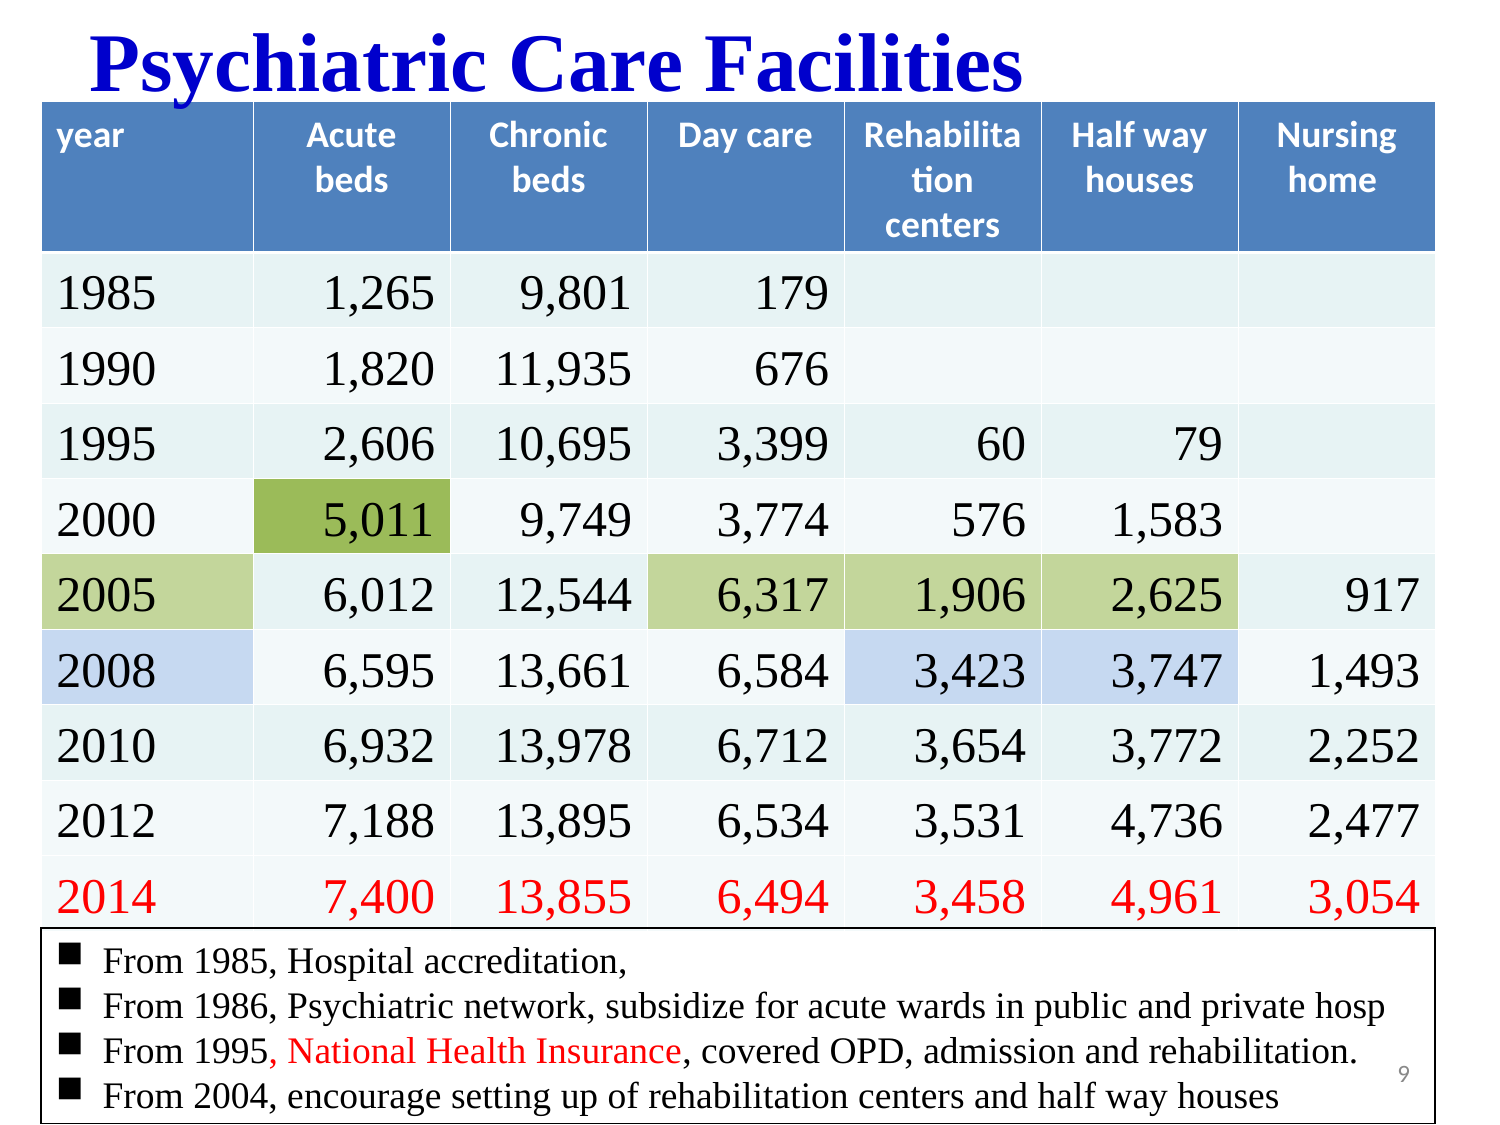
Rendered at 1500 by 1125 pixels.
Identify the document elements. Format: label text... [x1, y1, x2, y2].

table_cell 13,855 [451, 856, 647, 928]
table_cell 3,399 [648, 404, 844, 478]
table_cell 9,749 [451, 479, 647, 553]
table_header Day care [648, 102, 844, 251]
table_cell 6,534 [648, 781, 844, 855]
table_cell 11,935 [451, 328, 647, 403]
table_cell 13,661 [451, 630, 647, 704]
table_cell 7,400 [254, 856, 450, 928]
table_cell 6,932 [254, 705, 450, 780]
table_cell 676 [648, 328, 844, 403]
table_cell [1042, 254, 1238, 327]
table_cell 13,978 [451, 705, 647, 780]
table_cell 79 [1042, 404, 1238, 478]
table_cell 2005 [42, 554, 253, 629]
table_cell 4,736 [1042, 781, 1238, 855]
table_cell 2,606 [254, 404, 450, 478]
table_cell 6,494 [648, 856, 844, 928]
table_header Acute beds [254, 102, 450, 251]
table_cell 4,961 [1042, 856, 1238, 928]
table_cell 2010 [42, 705, 253, 780]
table_cell 12,544 [451, 554, 647, 629]
table_cell 1,583 [1042, 479, 1238, 553]
table_cell 1,820 [254, 328, 450, 403]
text_box Psychiatric Care Facilities [75, 0, 1426, 83]
table_cell 3,774 [648, 479, 844, 553]
table_header year [42, 102, 253, 251]
table_cell 9,801 [451, 254, 647, 327]
table_cell 2012 [42, 781, 253, 855]
table_cell 60 [845, 404, 1041, 478]
table_cell 1,265 [254, 254, 450, 327]
table_cell 7,188 [254, 781, 450, 855]
table_cell 3,772 [1042, 705, 1238, 780]
table_cell 1995 [42, 404, 253, 478]
table_cell [1239, 479, 1435, 553]
table_cell [845, 328, 1041, 403]
table_cell 5,011 [254, 479, 450, 553]
table_cell 2,252 [1239, 705, 1435, 780]
table_cell 2008 [42, 630, 253, 704]
table_cell [1042, 328, 1238, 403]
table_cell 6,012 [254, 554, 450, 629]
table_cell 6,712 [648, 705, 844, 780]
table_cell 3,054 [1239, 856, 1435, 928]
table_cell 6,595 [254, 630, 450, 704]
table_cell 3,747 [1042, 630, 1238, 704]
table_cell 6,317 [648, 554, 844, 629]
text_box <編號> [1074, 1042, 1426, 1103]
table_cell 1,906 [845, 554, 1041, 629]
table_cell 1,493 [1239, 630, 1435, 704]
table_cell 2014 [42, 856, 253, 928]
table_cell [845, 254, 1041, 327]
table_cell [1239, 328, 1435, 403]
table_cell 3,423 [845, 630, 1041, 704]
table_cell 3,458 [845, 856, 1041, 928]
table_cell 917 [1239, 554, 1435, 629]
table_header Chronic beds [451, 102, 647, 251]
table_cell 179 [648, 254, 844, 327]
table_cell 1985 [42, 254, 253, 327]
table_cell 3,531 [845, 781, 1041, 855]
table_header Nursing home [1239, 102, 1435, 251]
table_cell 13,895 [451, 781, 647, 855]
table_cell [1239, 404, 1435, 478]
table_cell 576 [845, 479, 1041, 553]
table_cell 10,695 [451, 404, 647, 478]
table_cell 2000 [42, 479, 253, 553]
table_cell [1239, 254, 1435, 327]
table_cell 2,625 [1042, 554, 1238, 629]
table_header Half way houses [1042, 102, 1238, 251]
table_cell 6,584 [648, 630, 844, 704]
table_header Rehabilitation centers [845, 102, 1041, 251]
text_box From 1985, Hospital accreditation, From 1986, Psychiatric network, subsidize for acute wards in public and private hosp From 1995, National Health Insurance, covered OPD, admission and rehabilitation. From 2004, encourage setting up of rehabilitation centers and half way houses [41, 928, 1435, 1124]
table_cell 1990 [42, 328, 253, 403]
table_cell 2,477 [1239, 781, 1435, 855]
table_cell 3,654 [845, 705, 1041, 780]
